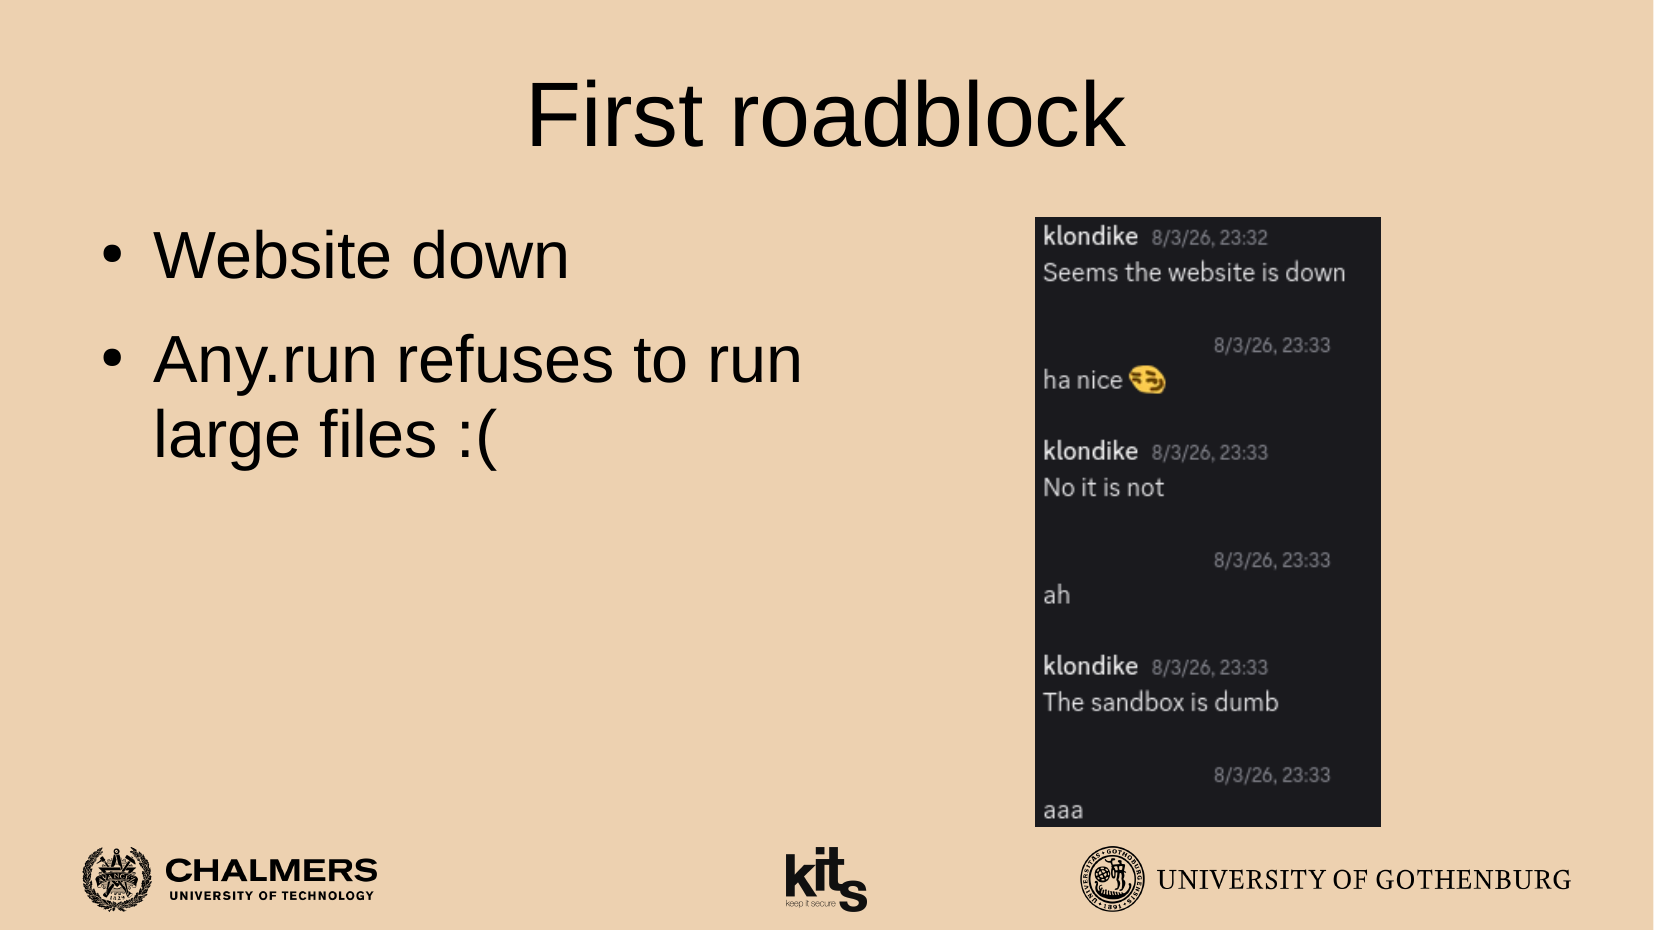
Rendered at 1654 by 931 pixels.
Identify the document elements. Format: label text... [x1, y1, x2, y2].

title First roadblock [82, 37, 1571, 193]
list Website down Any.run refuses to run large files :( [82, 217, 809, 827]
picture [1080, 846, 1571, 912]
picture [82, 847, 377, 912]
picture [1035, 217, 1381, 827]
picture [786, 847, 867, 912]
